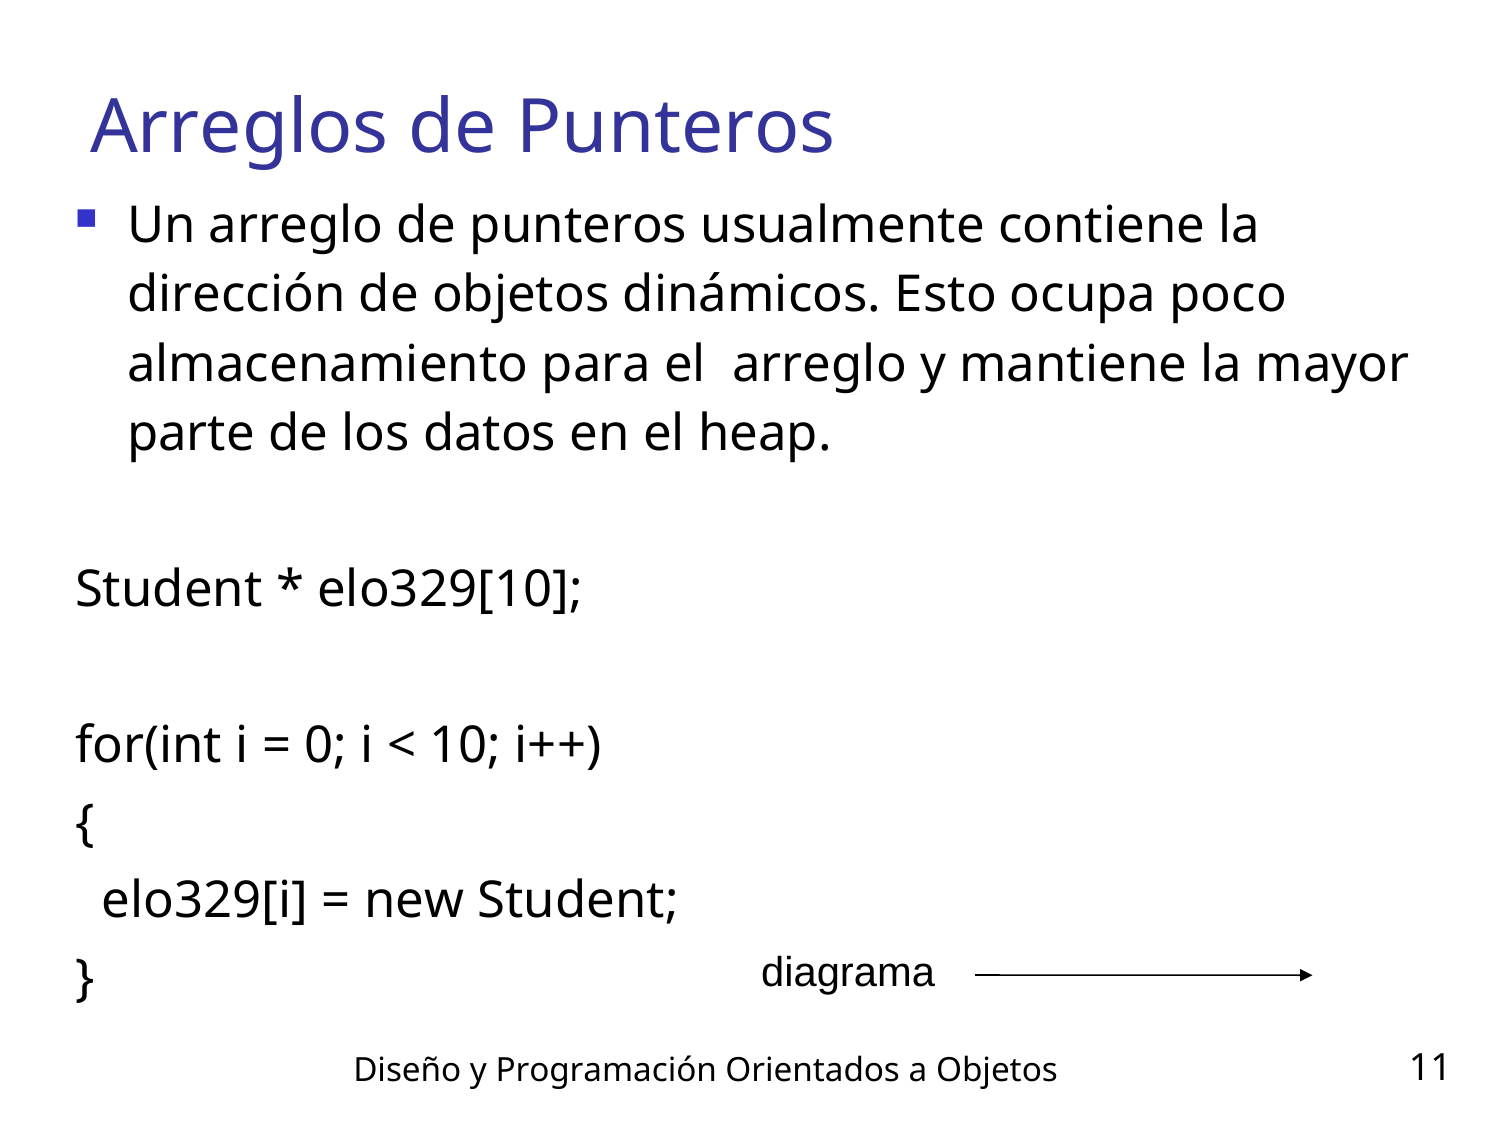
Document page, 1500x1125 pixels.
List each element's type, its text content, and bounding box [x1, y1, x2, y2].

title Arreglos de Punteros [75, 19, 1466, 182]
list Un arreglo de punteros usualmente contiene la dirección de objetos dinámicos. Esto ocupa poco almacenamiento para el arreglo y mantiene la mayor parte de los datos en el heap. Student * elo329[10]; for(int i = 0; i < 10; i++)‏ { elo329[i] = new Student; } [75, 187, 1462, 1013]
